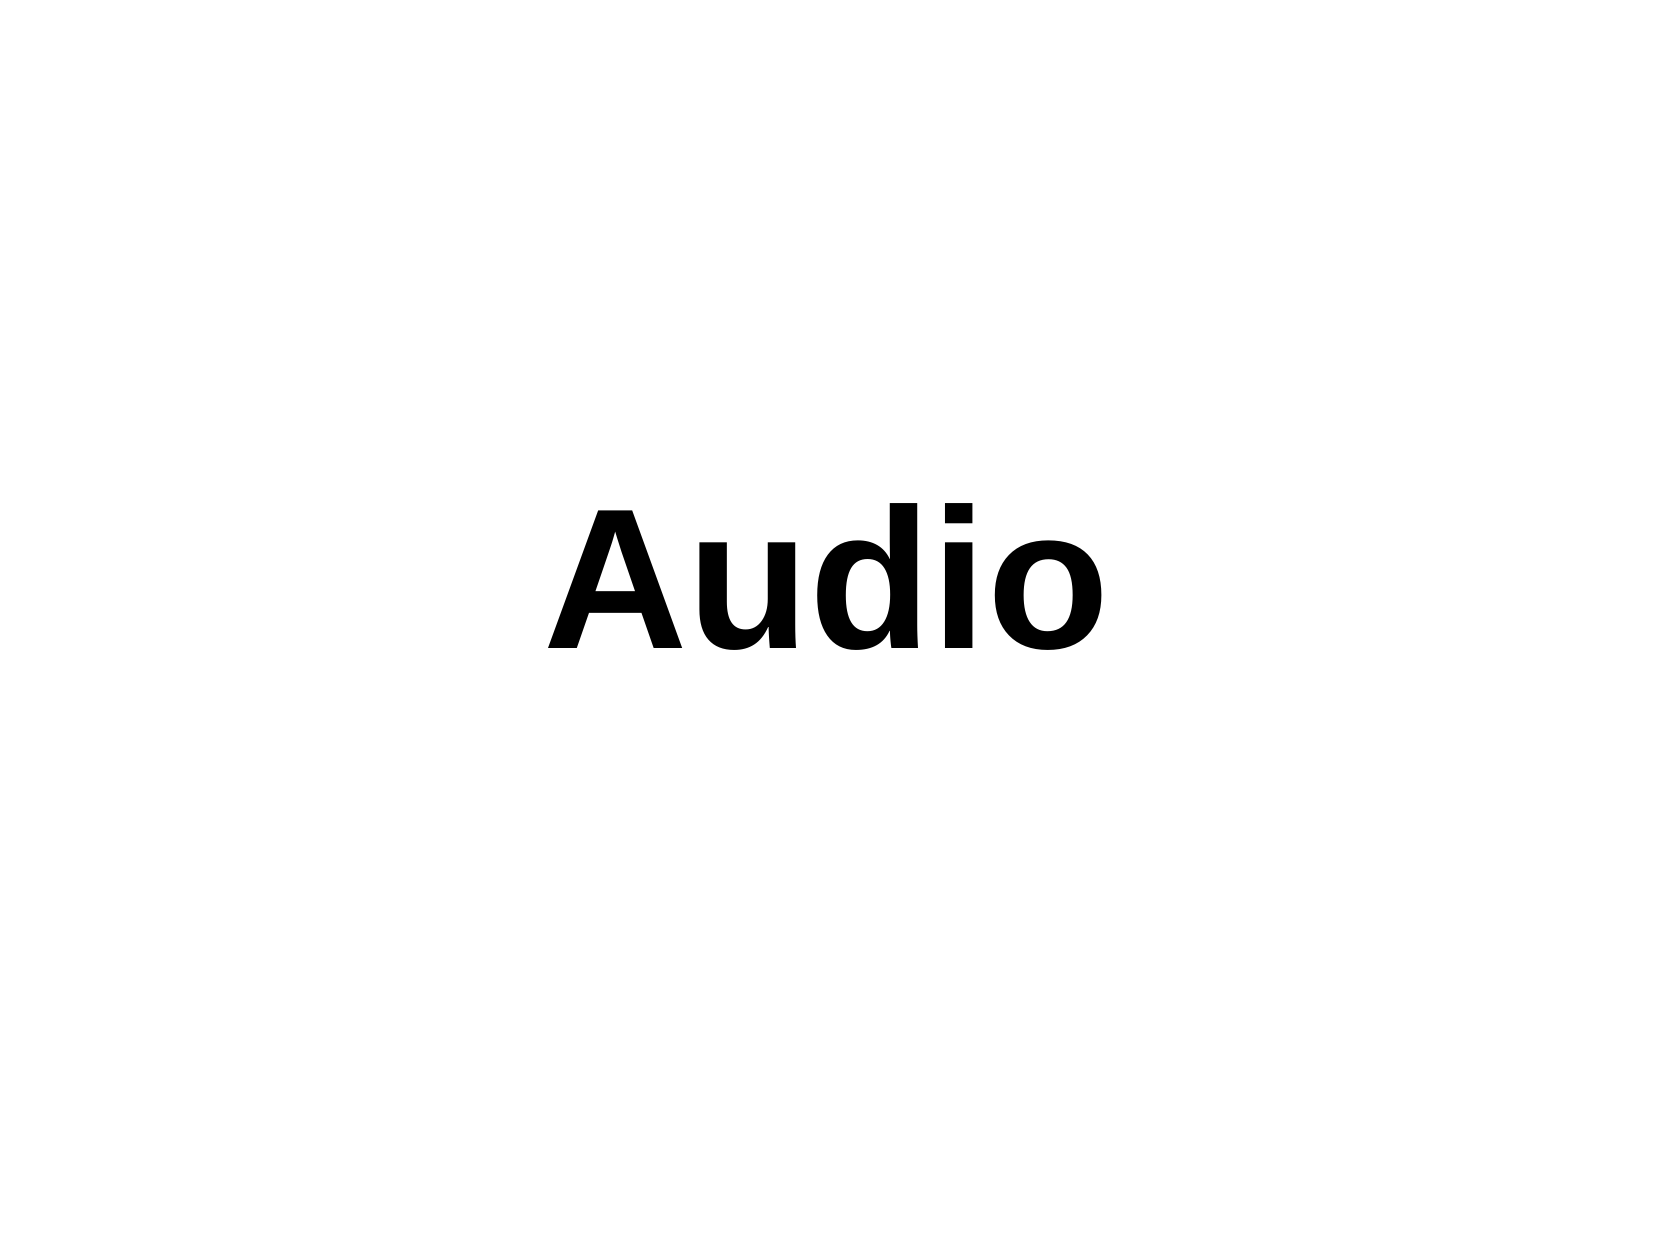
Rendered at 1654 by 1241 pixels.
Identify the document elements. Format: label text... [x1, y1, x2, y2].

subtitle Audio [82, 56, 1571, 1102]
